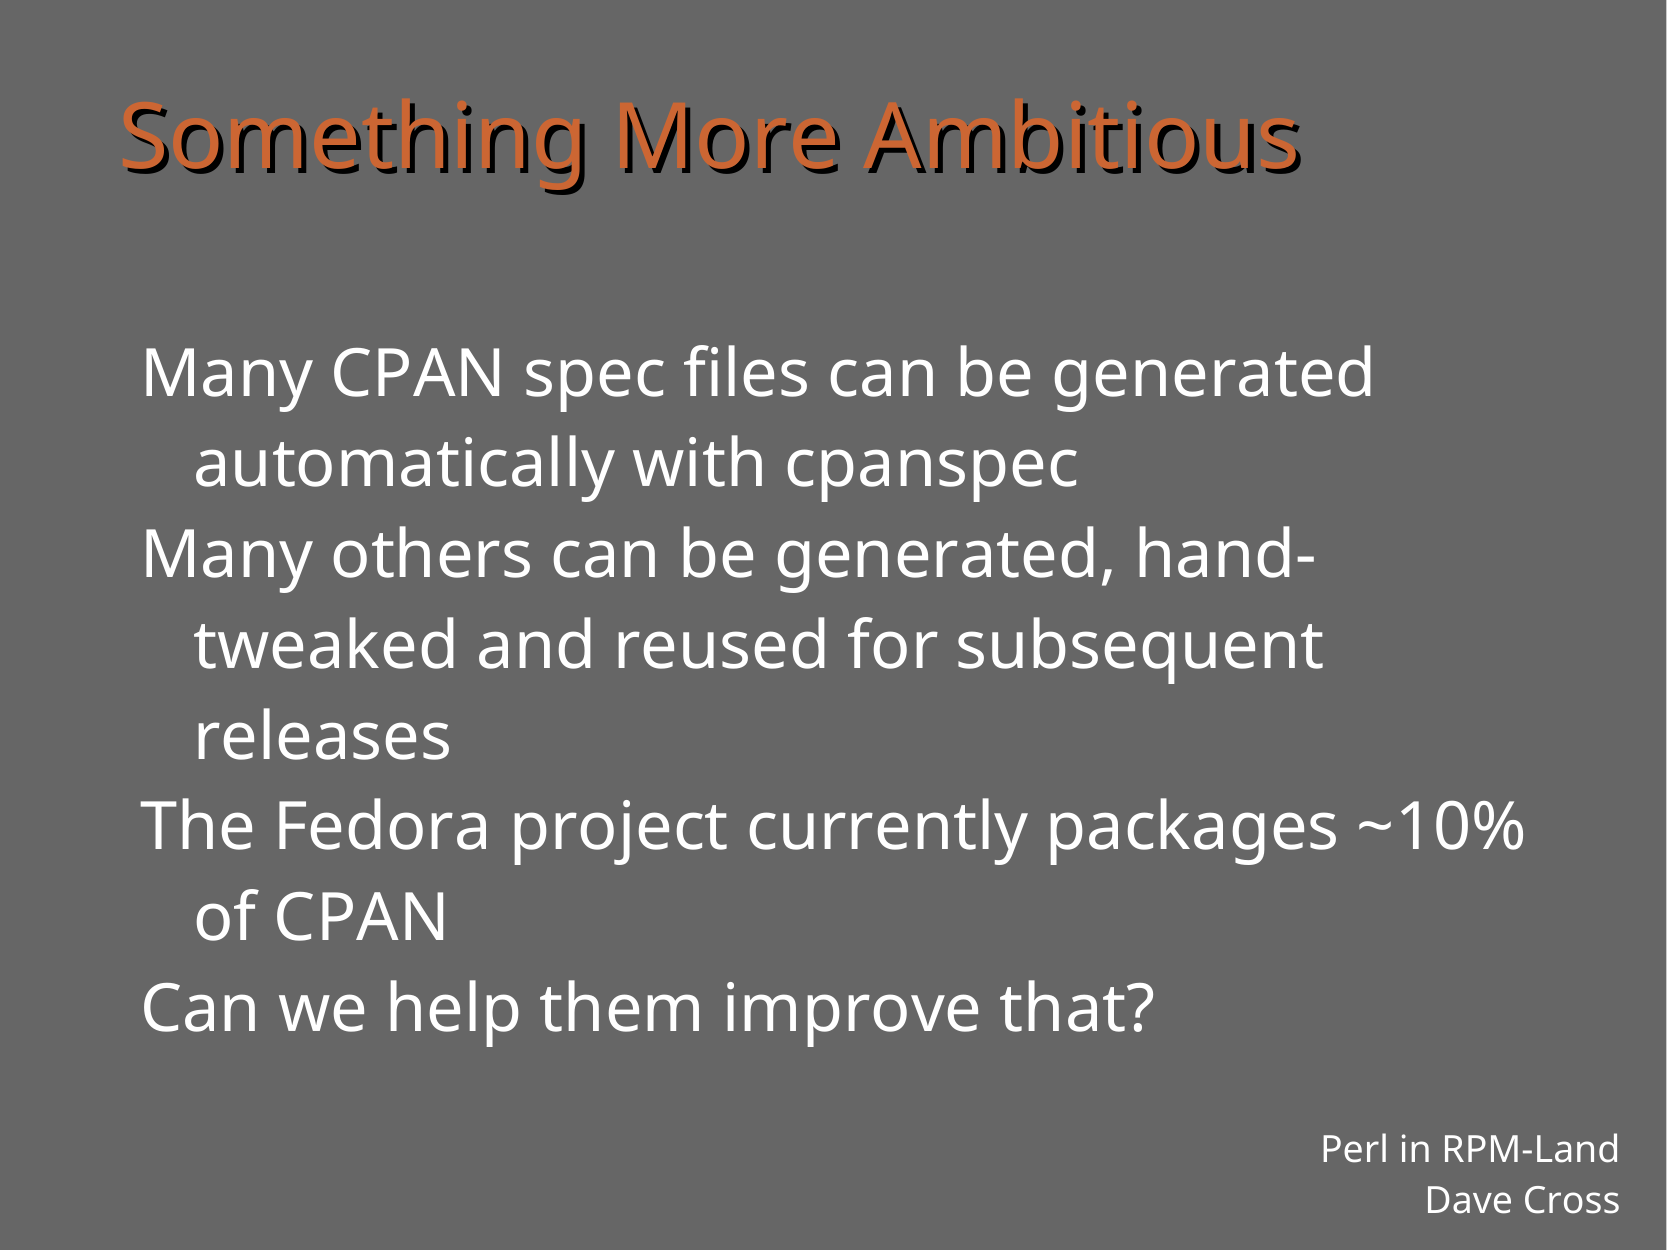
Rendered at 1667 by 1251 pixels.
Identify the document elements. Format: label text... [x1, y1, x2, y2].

list Many CPAN spec files can be generated automatically with cpanspec Many others can be generated, hand-tweaked and reused for subsequent releases The Fedora project currently packages ~10% of CPAN Can we help them improve that? [122, 324, 1546, 1123]
title Something More Ambitious [118, 59, 1542, 207]
